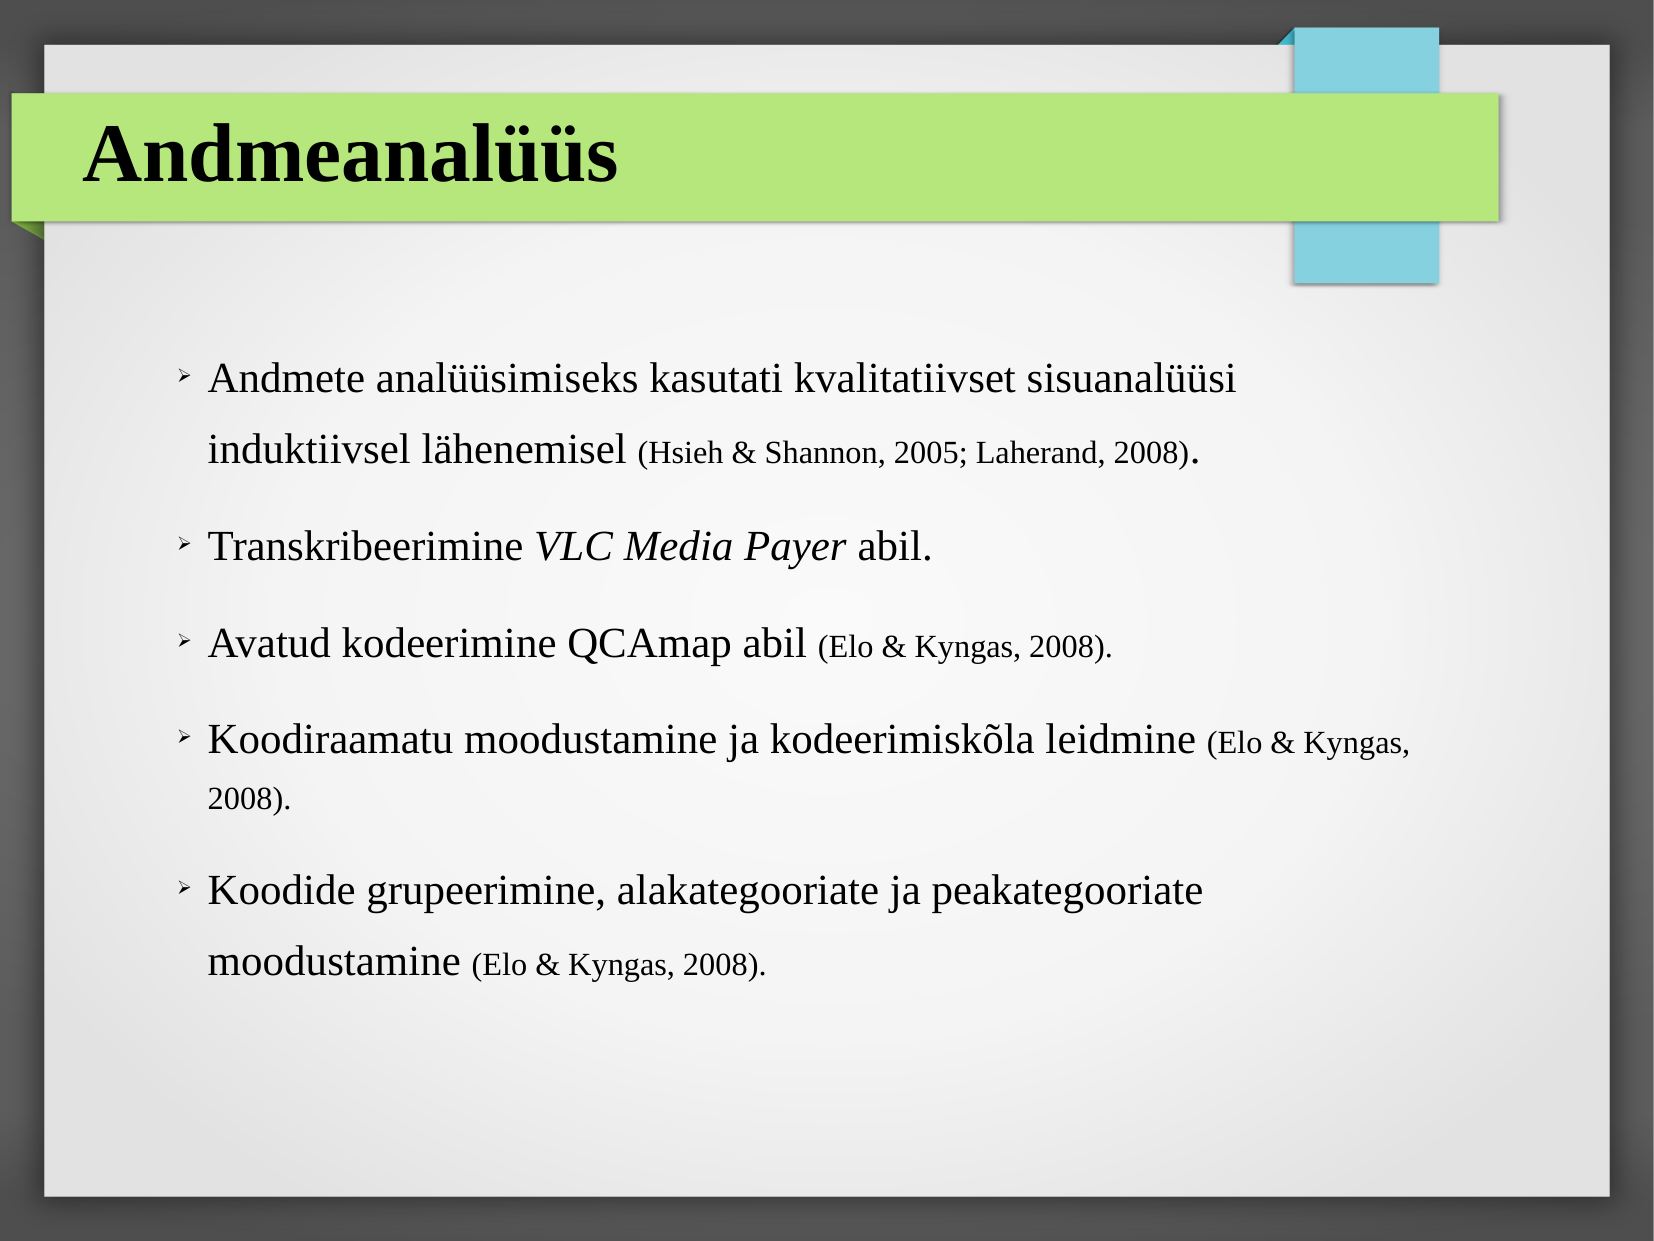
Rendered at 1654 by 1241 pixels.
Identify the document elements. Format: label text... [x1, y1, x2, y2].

list Andmete analüüsimiseks kasutati kvalitatiivset sisuanalüüsi induktiivsel lähenemisel (Hsieh & Shannon, 2005; Laherand, 2008). Transkribeerimine VLC Media Payer abil. Avatud kodeerimine QCAmap abil (Elo & Kyngas, 2008). Koodiraamatu moodustamine ja kodeerimiskõla leidmine (Elo & Kyngas, 2008). Koodide grupeerimine, alakategooriate ja peakategooriate moodustamine (Elo & Kyngas, 2008). [177, 330, 1441, 993]
picture [0, 0, 1654, 1241]
title Andmeanalüüs [82, 94, 1264, 213]
